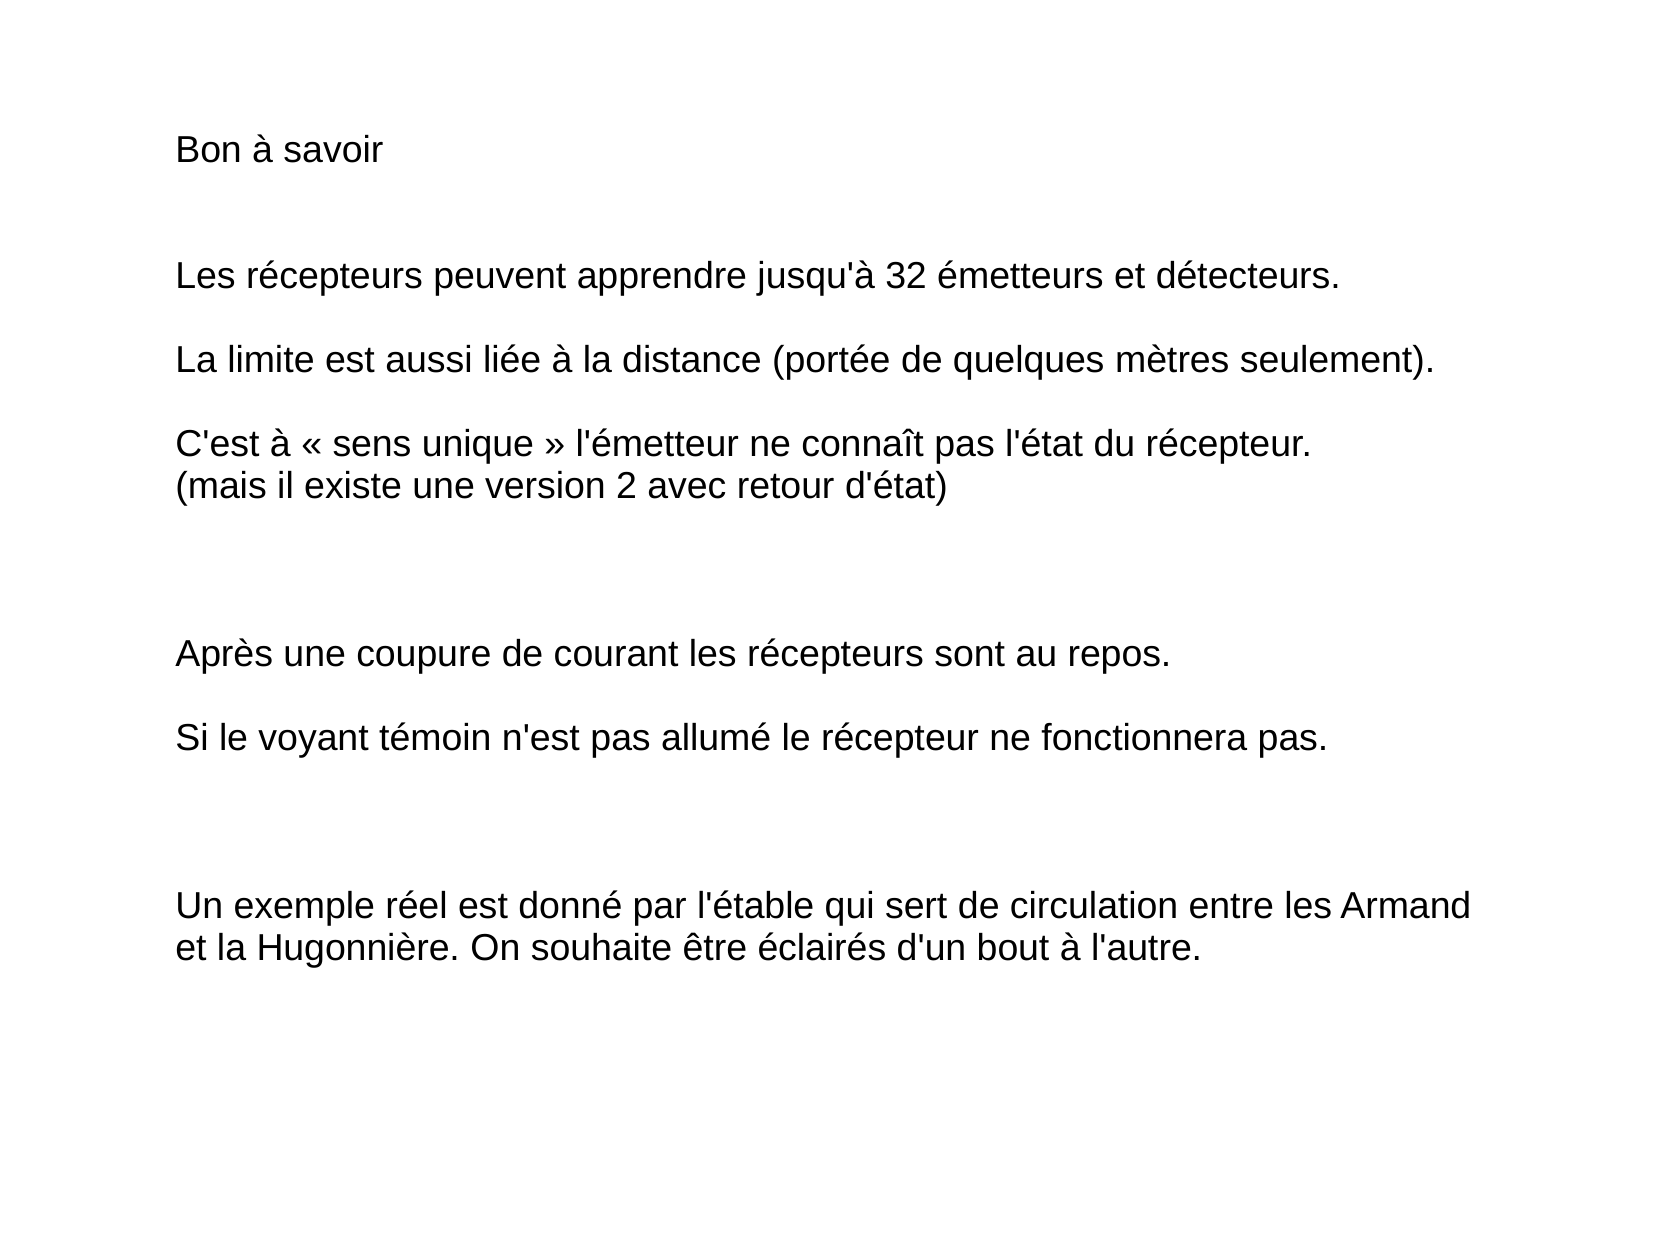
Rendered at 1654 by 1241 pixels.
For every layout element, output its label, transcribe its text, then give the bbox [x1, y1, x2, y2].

text_box Bon à savoir Les récepteurs peuvent apprendre jusqu'à 32 émetteurs et détecteurs. La limite est aussi liée à la distance (portée de quelques mètres seulement). C'est à « sens unique » l'émetteur ne connaît pas l'état du récepteur. (mais il existe une version 2 avec retour d'état) Après une coupure de courant les récepteurs sont au repos. Si le voyant témoin n'est pas allumé le récepteur ne fonctionnera pas. Un exemple réel est donné par l'étable qui sert de circulation entre les Armand et la Hugonnière. On souhaite être éclairés d'un bout à l'autre. [160, 121, 1501, 1050]
